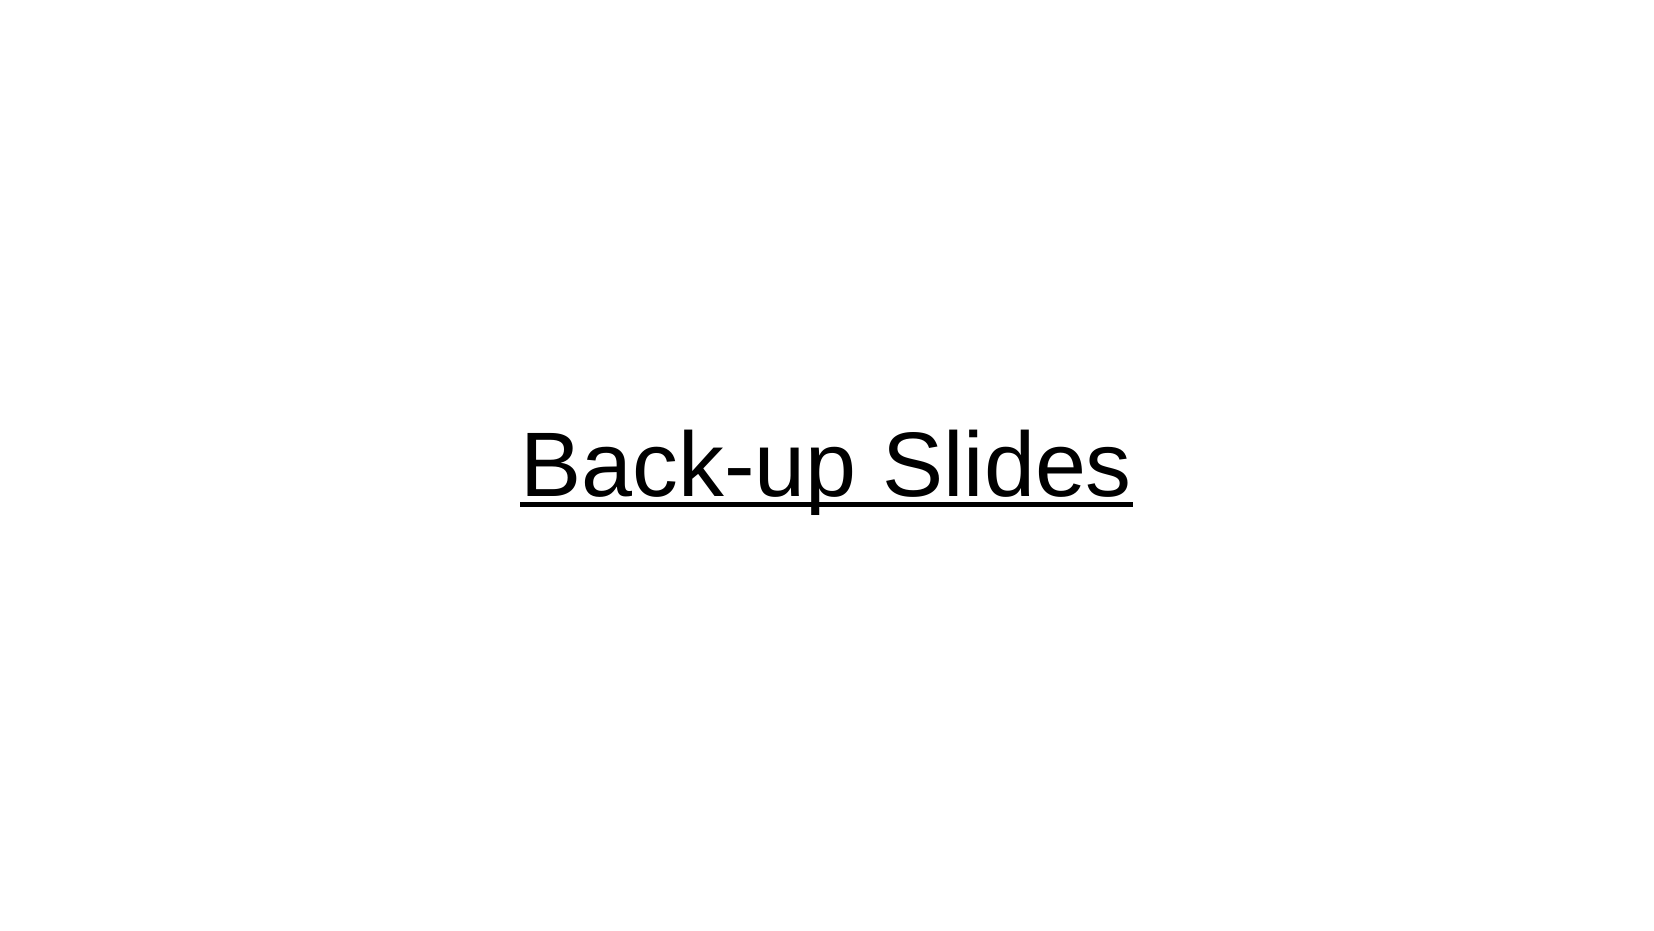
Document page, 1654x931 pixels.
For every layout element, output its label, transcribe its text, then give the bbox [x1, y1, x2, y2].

text_box Back-up Slides [503, 403, 1151, 527]
